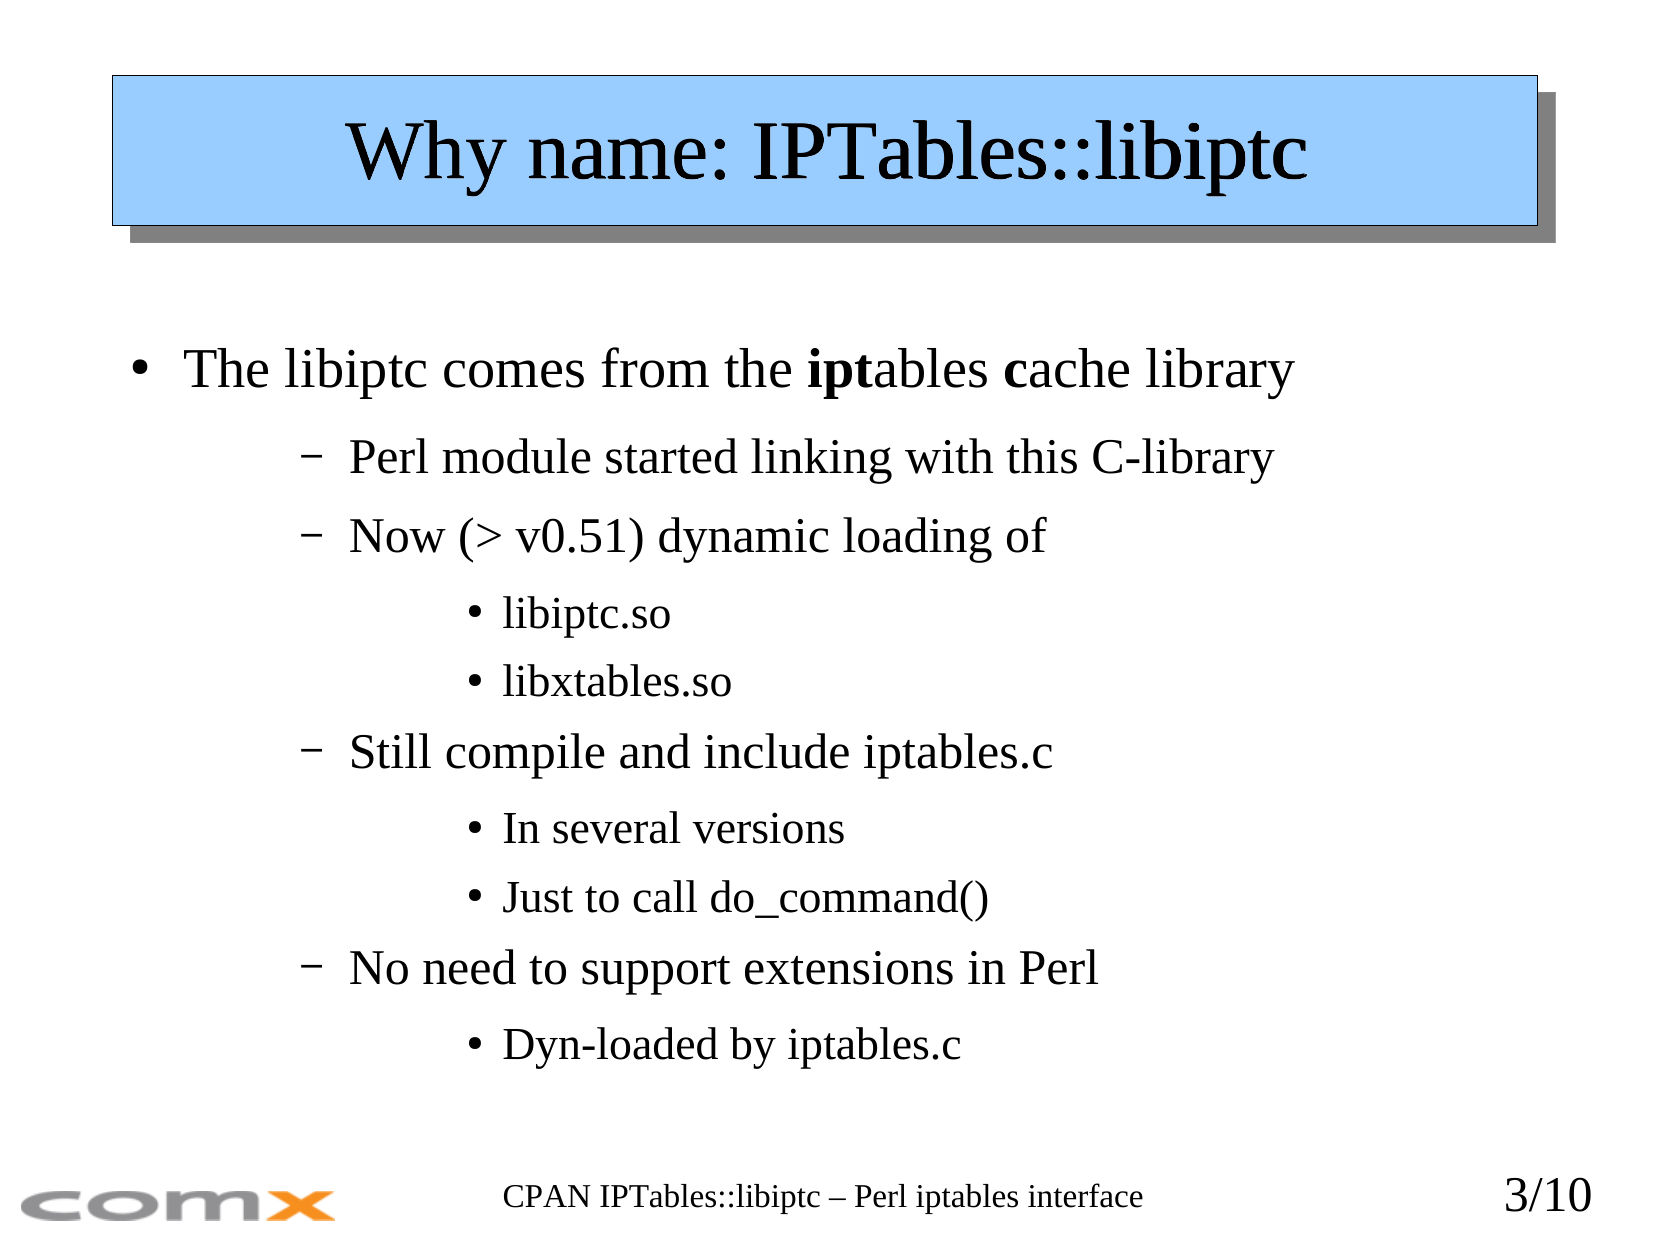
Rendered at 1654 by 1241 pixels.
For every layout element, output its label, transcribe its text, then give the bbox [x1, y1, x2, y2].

list The libiptc comes from the iptables cache library Perl module started linking with this C-library Now (> v0.51) dynamic loading of libiptc.so libxtables.so Still compile and include iptables.c In several versions Just to call do_command() No need to support extensions in Perl Dyn-loaded by iptables.c [112, 337, 1538, 1096]
title Why name: IPTables::libiptc [116, 90, 1538, 211]
picture [21, 1191, 335, 1221]
